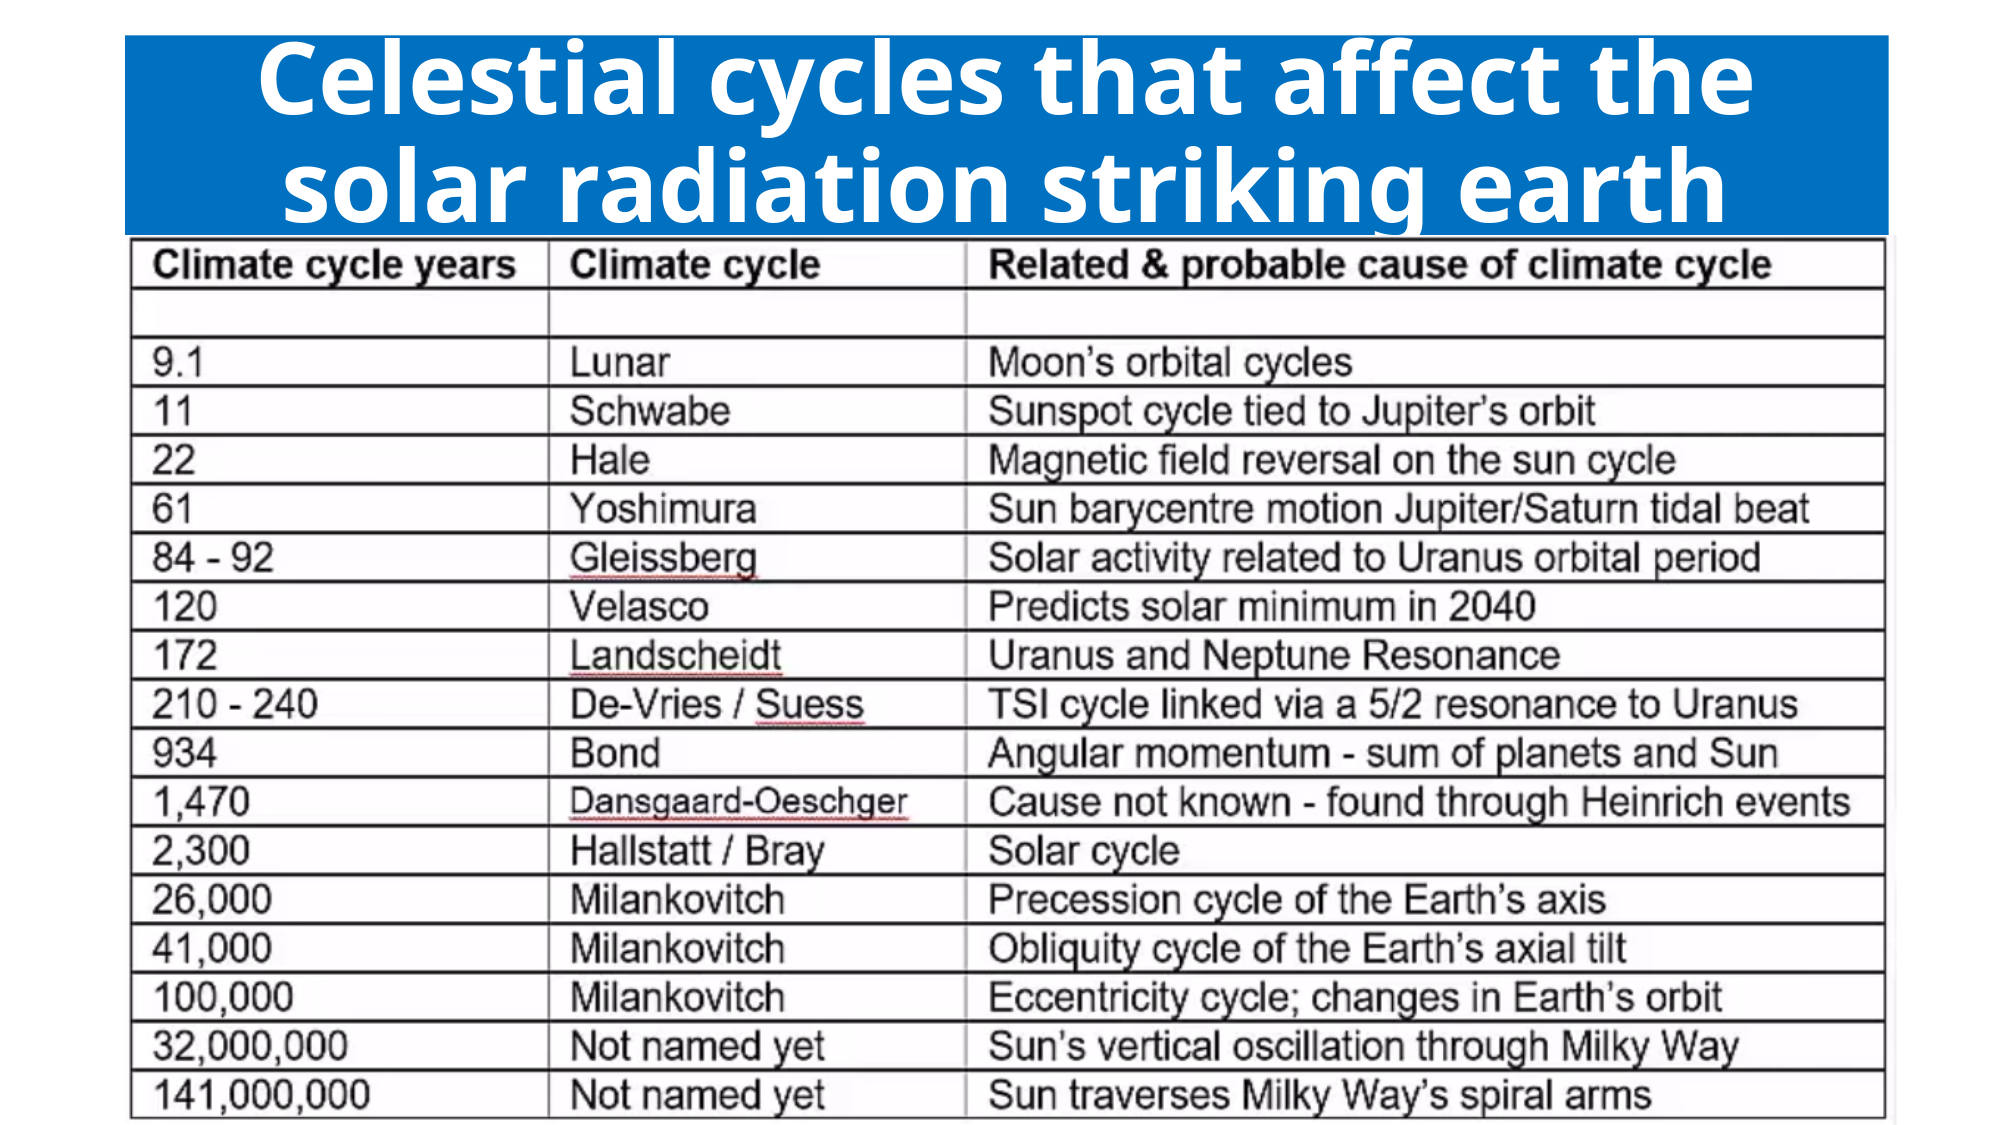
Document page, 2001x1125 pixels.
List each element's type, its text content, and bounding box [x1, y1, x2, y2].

text_box Celestial cycles that affect the solar radiation striking earth [125, 35, 1889, 235]
picture [125, 235, 1907, 1125]
